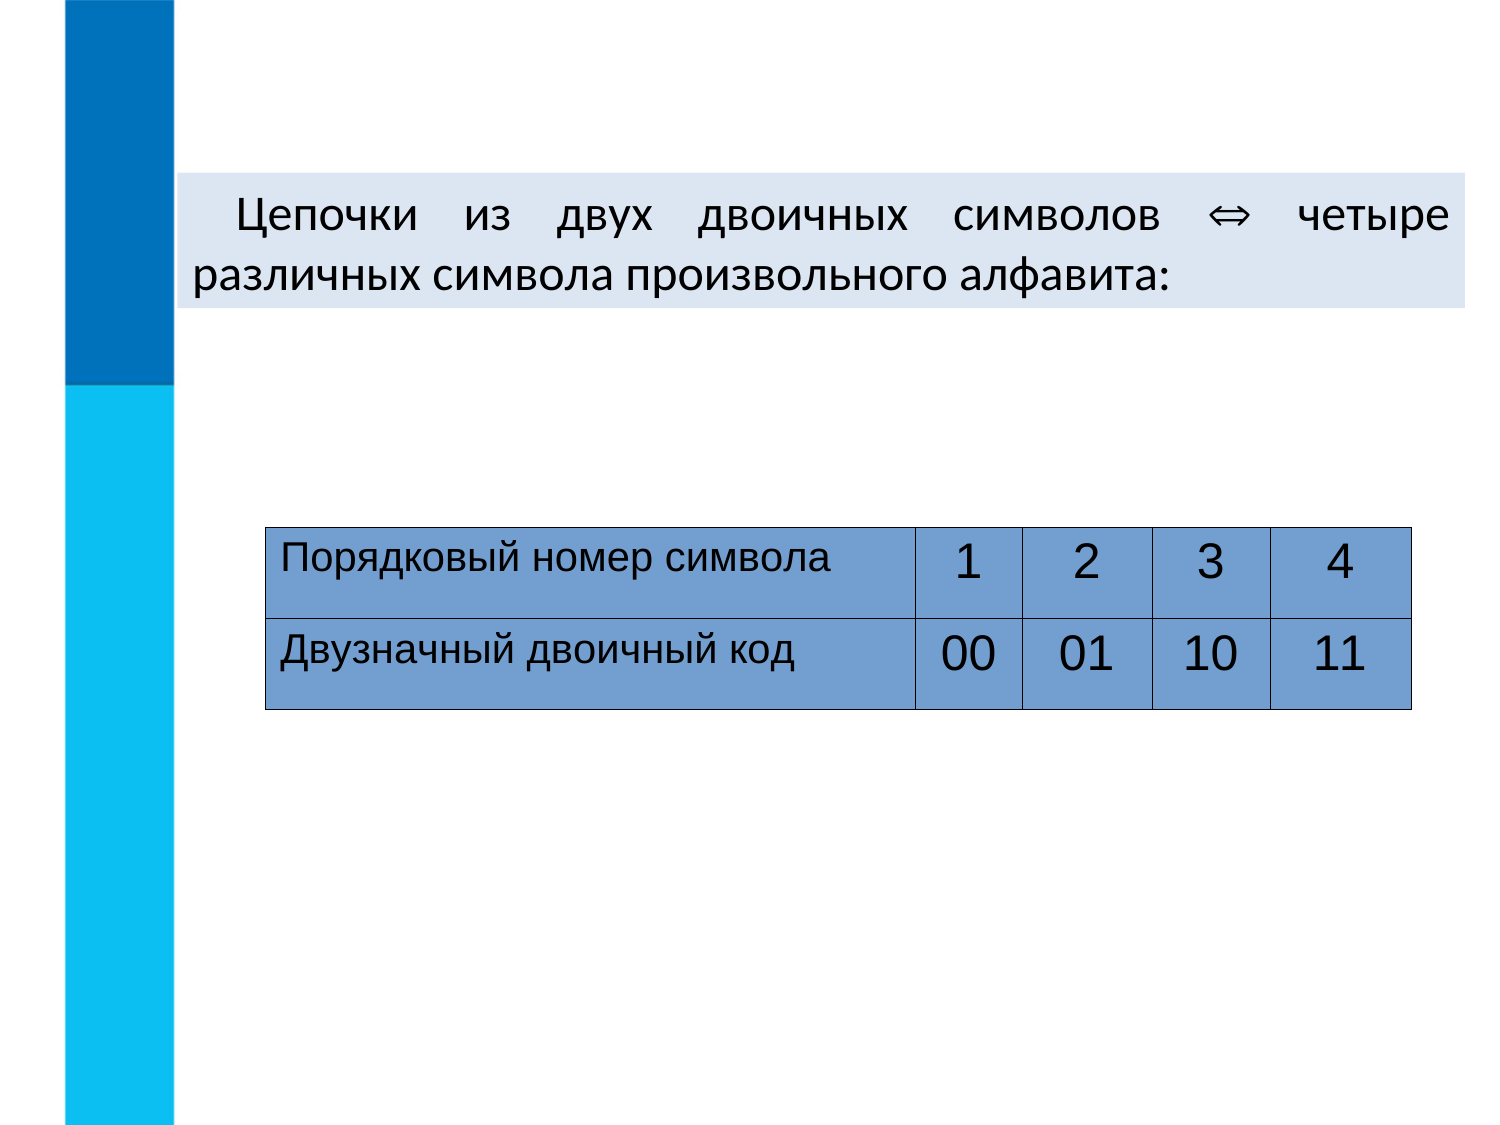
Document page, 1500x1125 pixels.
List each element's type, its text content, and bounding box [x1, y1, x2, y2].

table_header 3 [1153, 528, 1270, 618]
table_header 4 [1271, 528, 1411, 618]
table_header 2 [1023, 528, 1152, 618]
table_header Порядковый номер символа [266, 528, 915, 618]
table_cell 00 [916, 619, 1022, 709]
text_box Цепочки из двух двоичных символов  четыре различных символа произвольного алфавита: [177, 172, 1465, 309]
table_cell Двузначный двоичный код [266, 619, 915, 709]
table_cell 01 [1023, 619, 1152, 709]
table_cell 11 [1271, 619, 1411, 709]
table_cell 10 [1153, 619, 1270, 709]
picture [0, 0, 1500, 1125]
table_header 1 [916, 528, 1022, 618]
